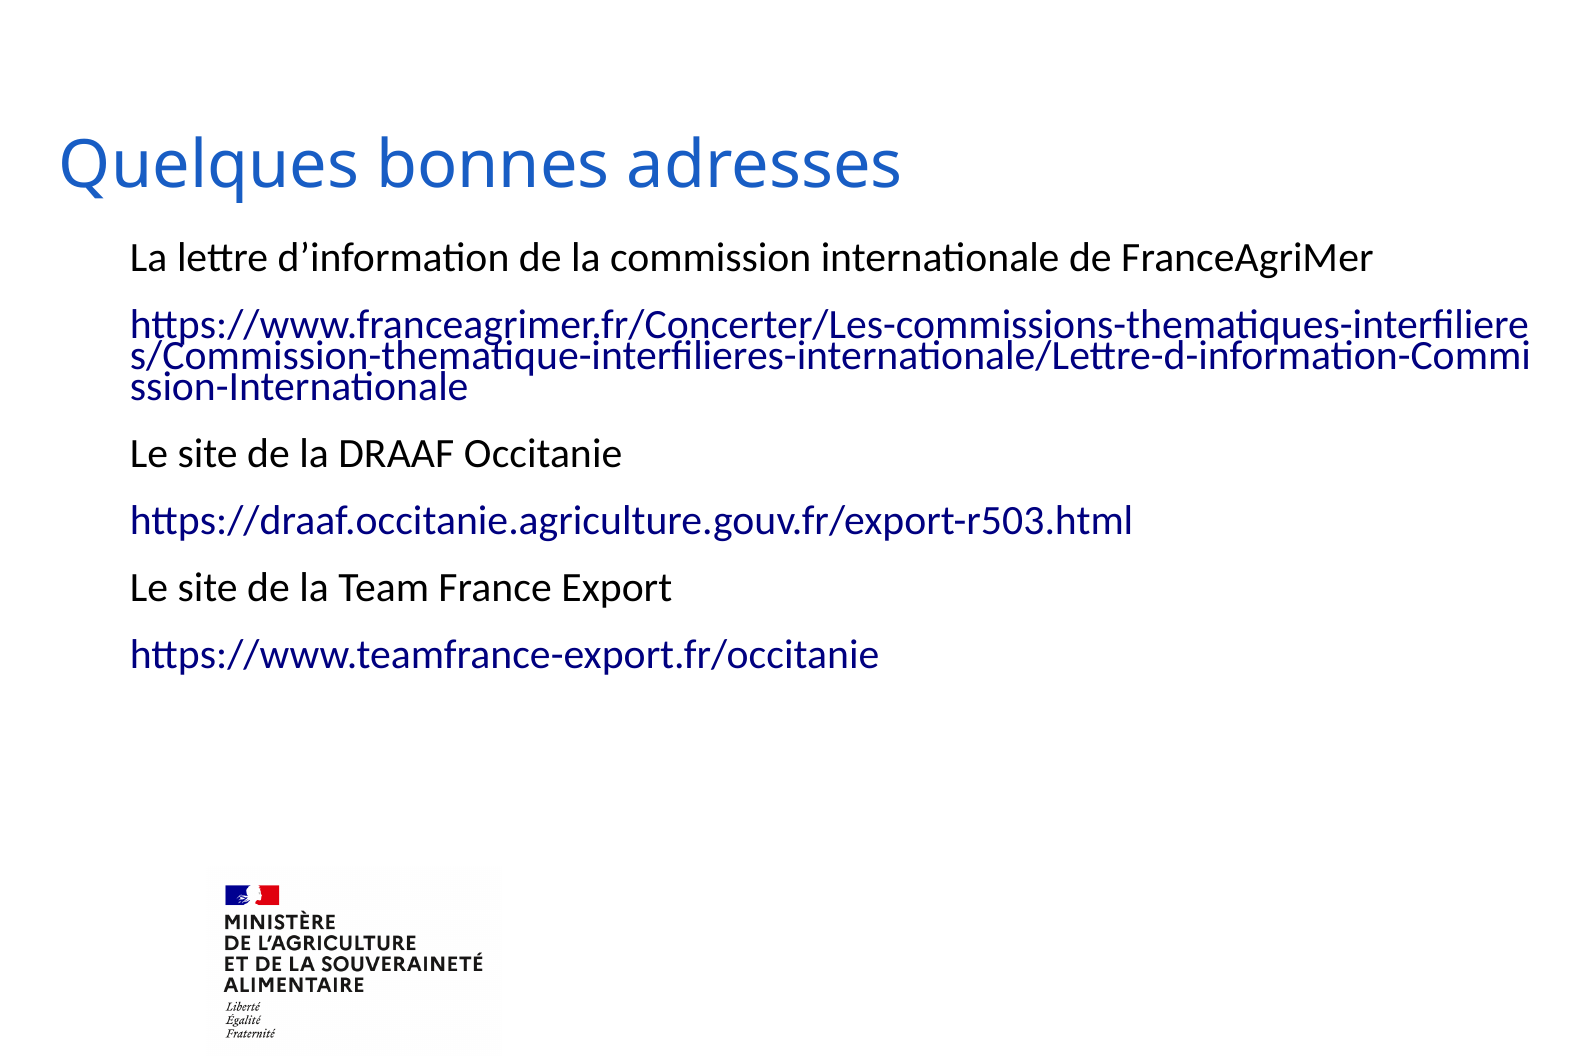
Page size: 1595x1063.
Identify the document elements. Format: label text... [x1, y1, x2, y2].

picture [206, 866, 502, 1056]
title Quelques bonnes adresses [59, 59, 1536, 207]
list La lettre d’information de la commission internationale de FranceAgriMer https://www.franceagrimer.fr/Concerter/Les-commissions-thematiques-interfilieres/Commission-thematique-interfilieres-internationale/Lettre-d-information-Commission-Internationale Le site de la DRAAF Occitanie https://draaf.occitanie.agriculture.gouv.fr/export-r503.html Le site de la Team France Export https://www.teamfrance-export.fr/occitanie [59, 239, 1536, 751]
